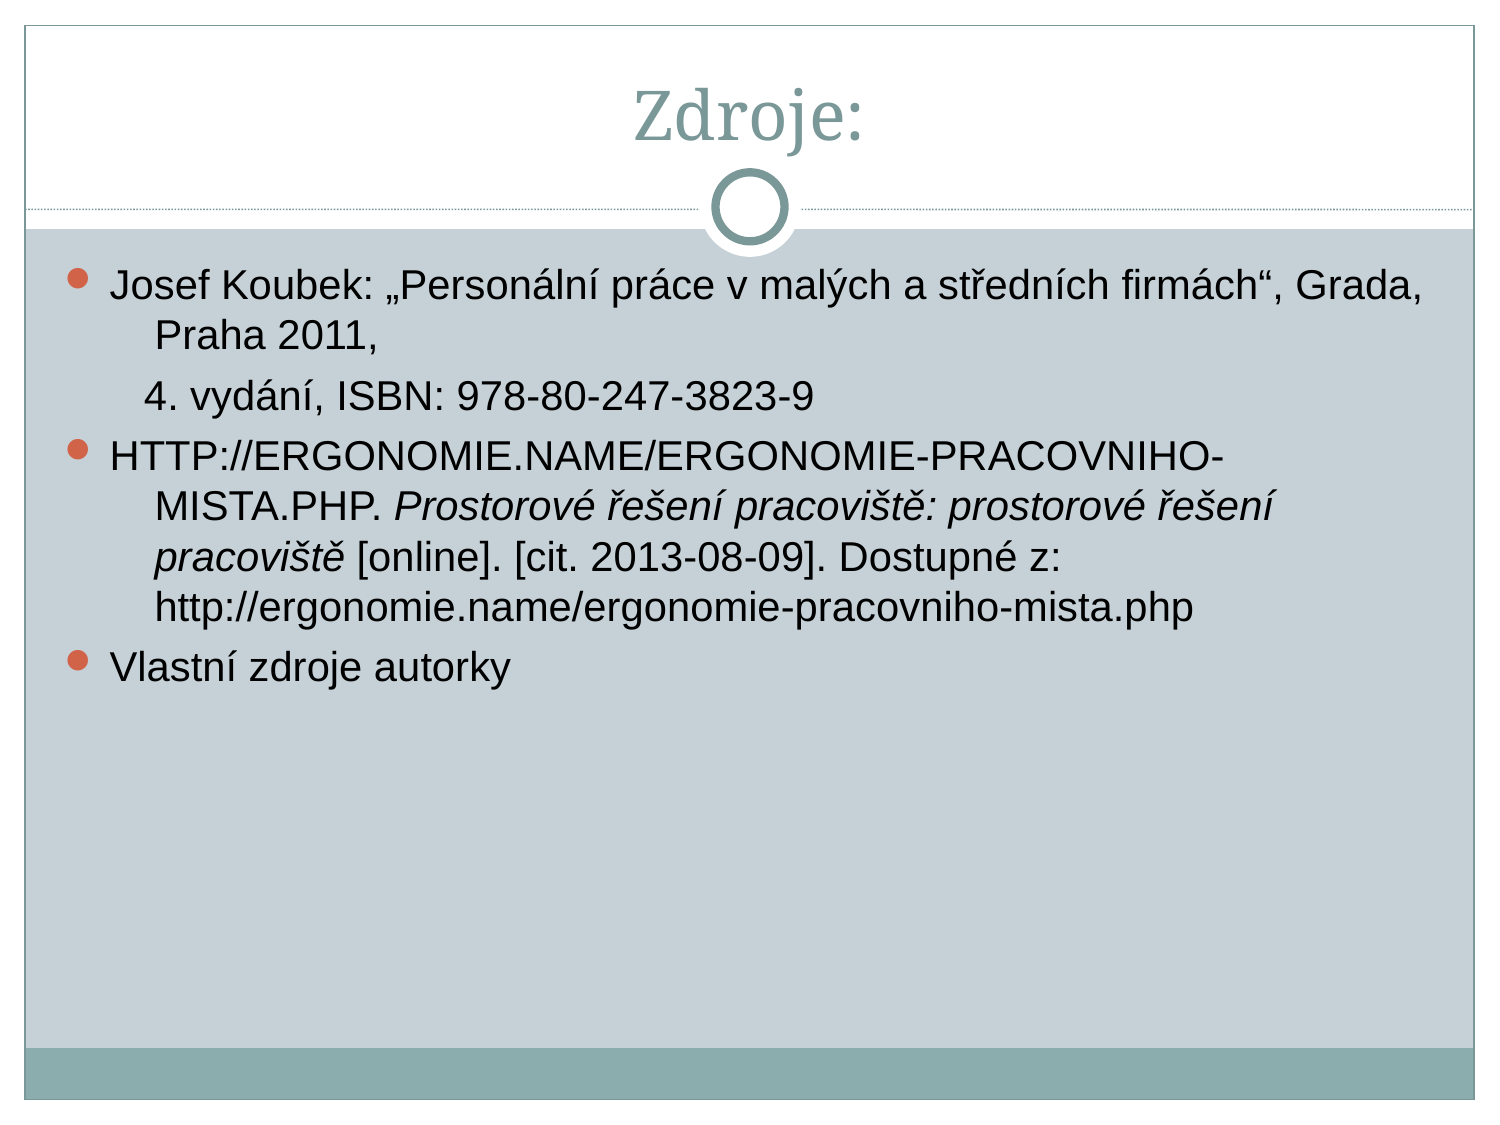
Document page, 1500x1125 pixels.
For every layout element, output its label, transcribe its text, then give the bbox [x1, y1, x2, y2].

list Josef Koubek: „Personální práce v malých a středních firmách“, Grada, Praha 2011, 4. vydání, ISBN: 978-80-247-3823-9 HTTP://ERGONOMIE.NAME/ERGONOMIE-PRACOVNIHO-MISTA.PHP. Prostorové řešení pracoviště: prostorové řešení pracoviště [online]. [cit. 2013-08-09]. Dostupné z: http://ergonomie.name/ergonomie-pracovniho-mista.php Vlastní zdroje autorky [49, 250, 1445, 1001]
title Zdroje: [49, 37, 1450, 162]
